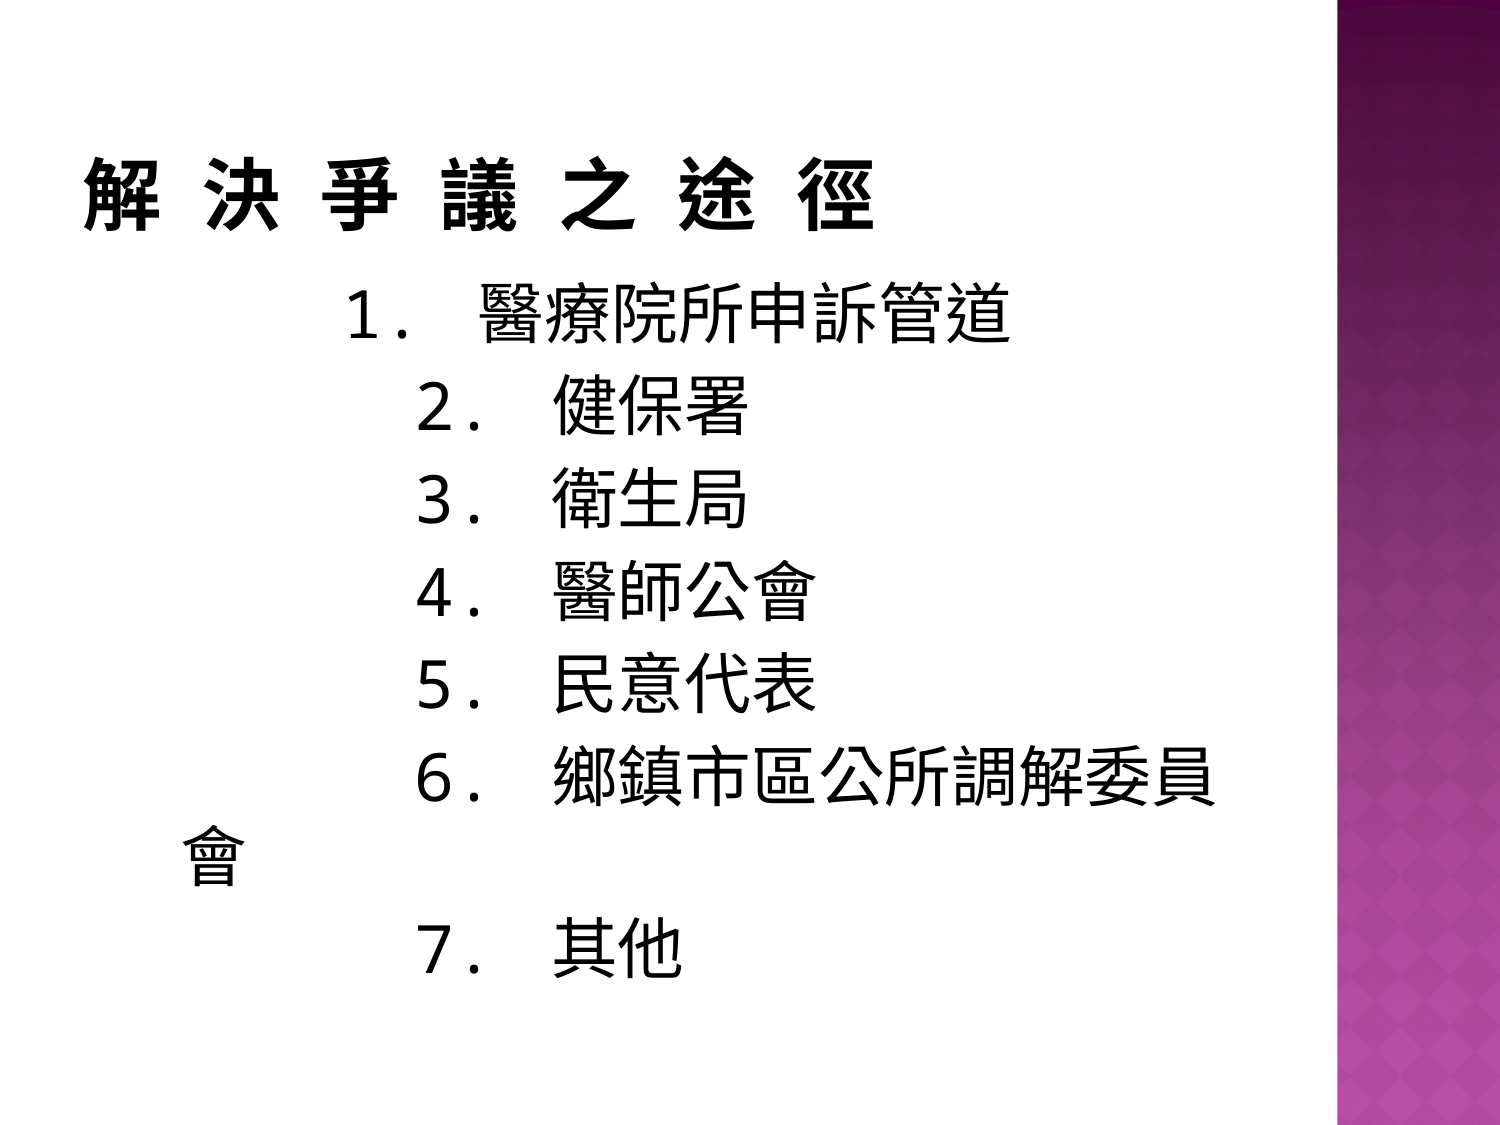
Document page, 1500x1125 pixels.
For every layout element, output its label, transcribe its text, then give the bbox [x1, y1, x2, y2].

title 解 決 爭 議 之 途 徑 [75, 52, 1263, 240]
list 1. 醫療院所申訴管道 2. 健保署 3. 衛生局 4. 醫師公會 5. 民意代表 6. 鄉鎮市區公所調解委員會 7. 其他 [75, 264, 1263, 1060]
